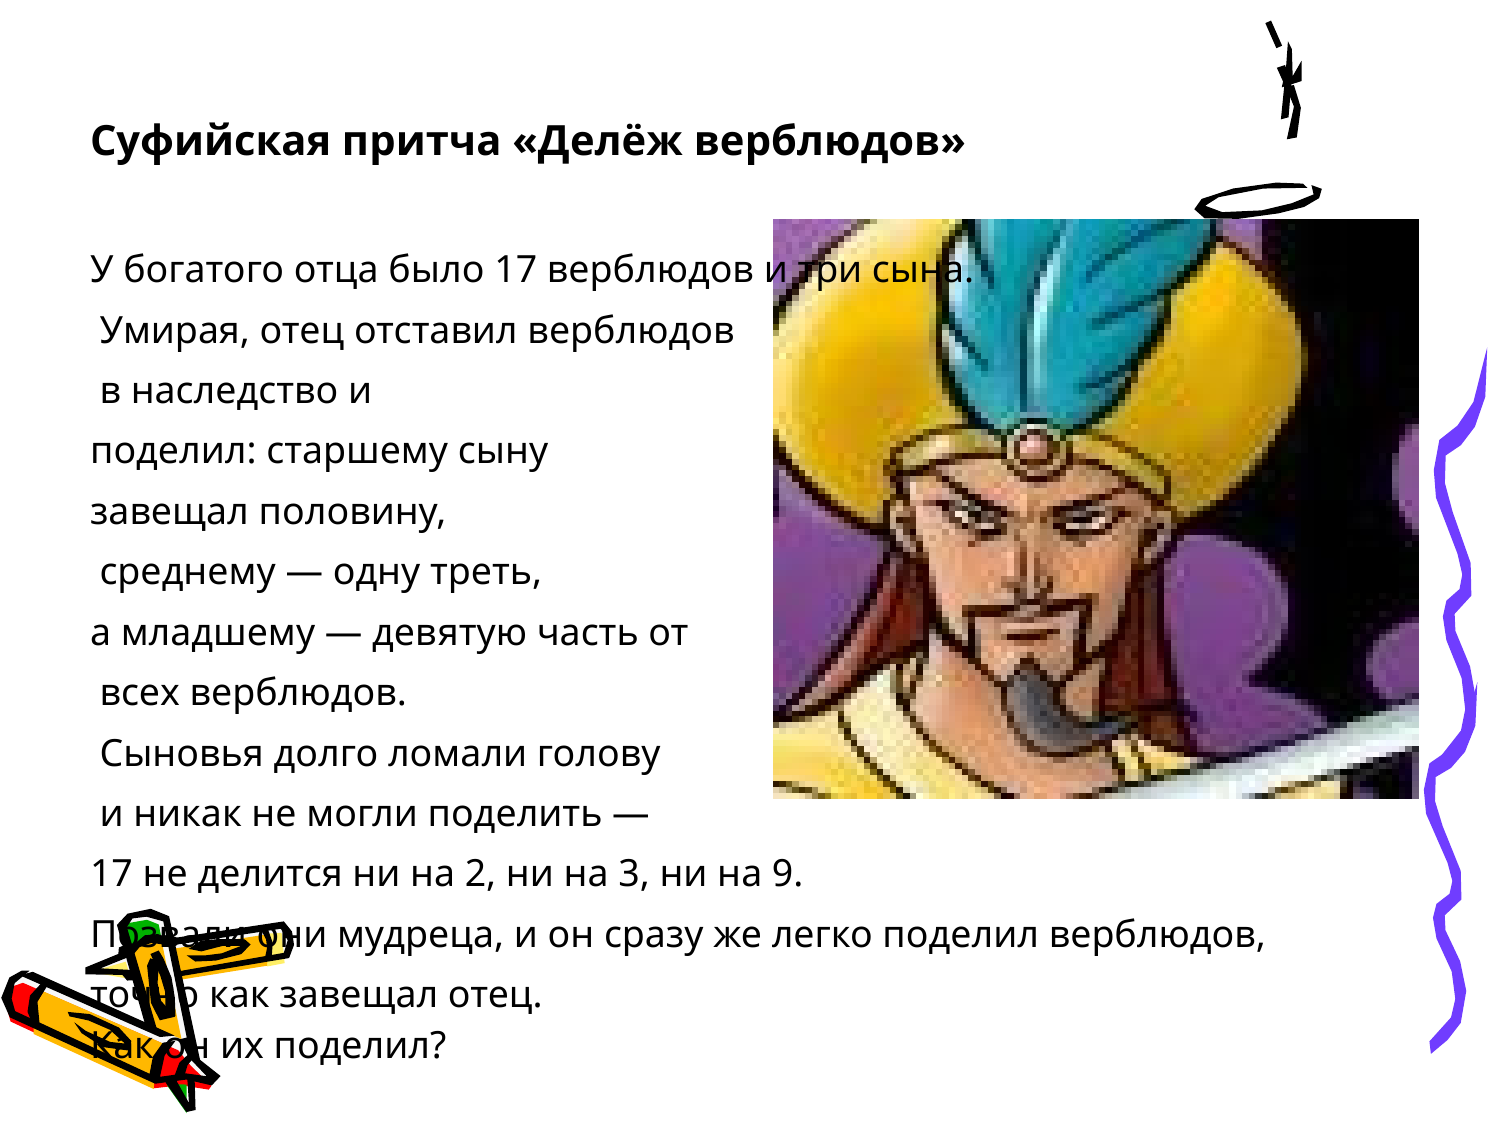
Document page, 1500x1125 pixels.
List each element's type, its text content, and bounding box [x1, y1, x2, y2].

picture [773, 219, 1419, 799]
text_box У богатого отца было 17 верблюдов и три сына. Умирая, отец отставил верблюдов в наследство и поделил: старшему сыну завещал половину, среднему — одну треть, а младшему — девятую часть от всех верблюдов. Сыновья долго ломали голову и никак не могли поделить — 17 не делится ни на 2, ни на 3, ни на 9. Позвали они мудреца, и он сразу же легко поделил верблюдов, точно как завещал отец. Как он их поделил? [74, 235, 1412, 1106]
text_box Суфийская притча «Делёж верблюдов» [75, 44, 569, 176]
